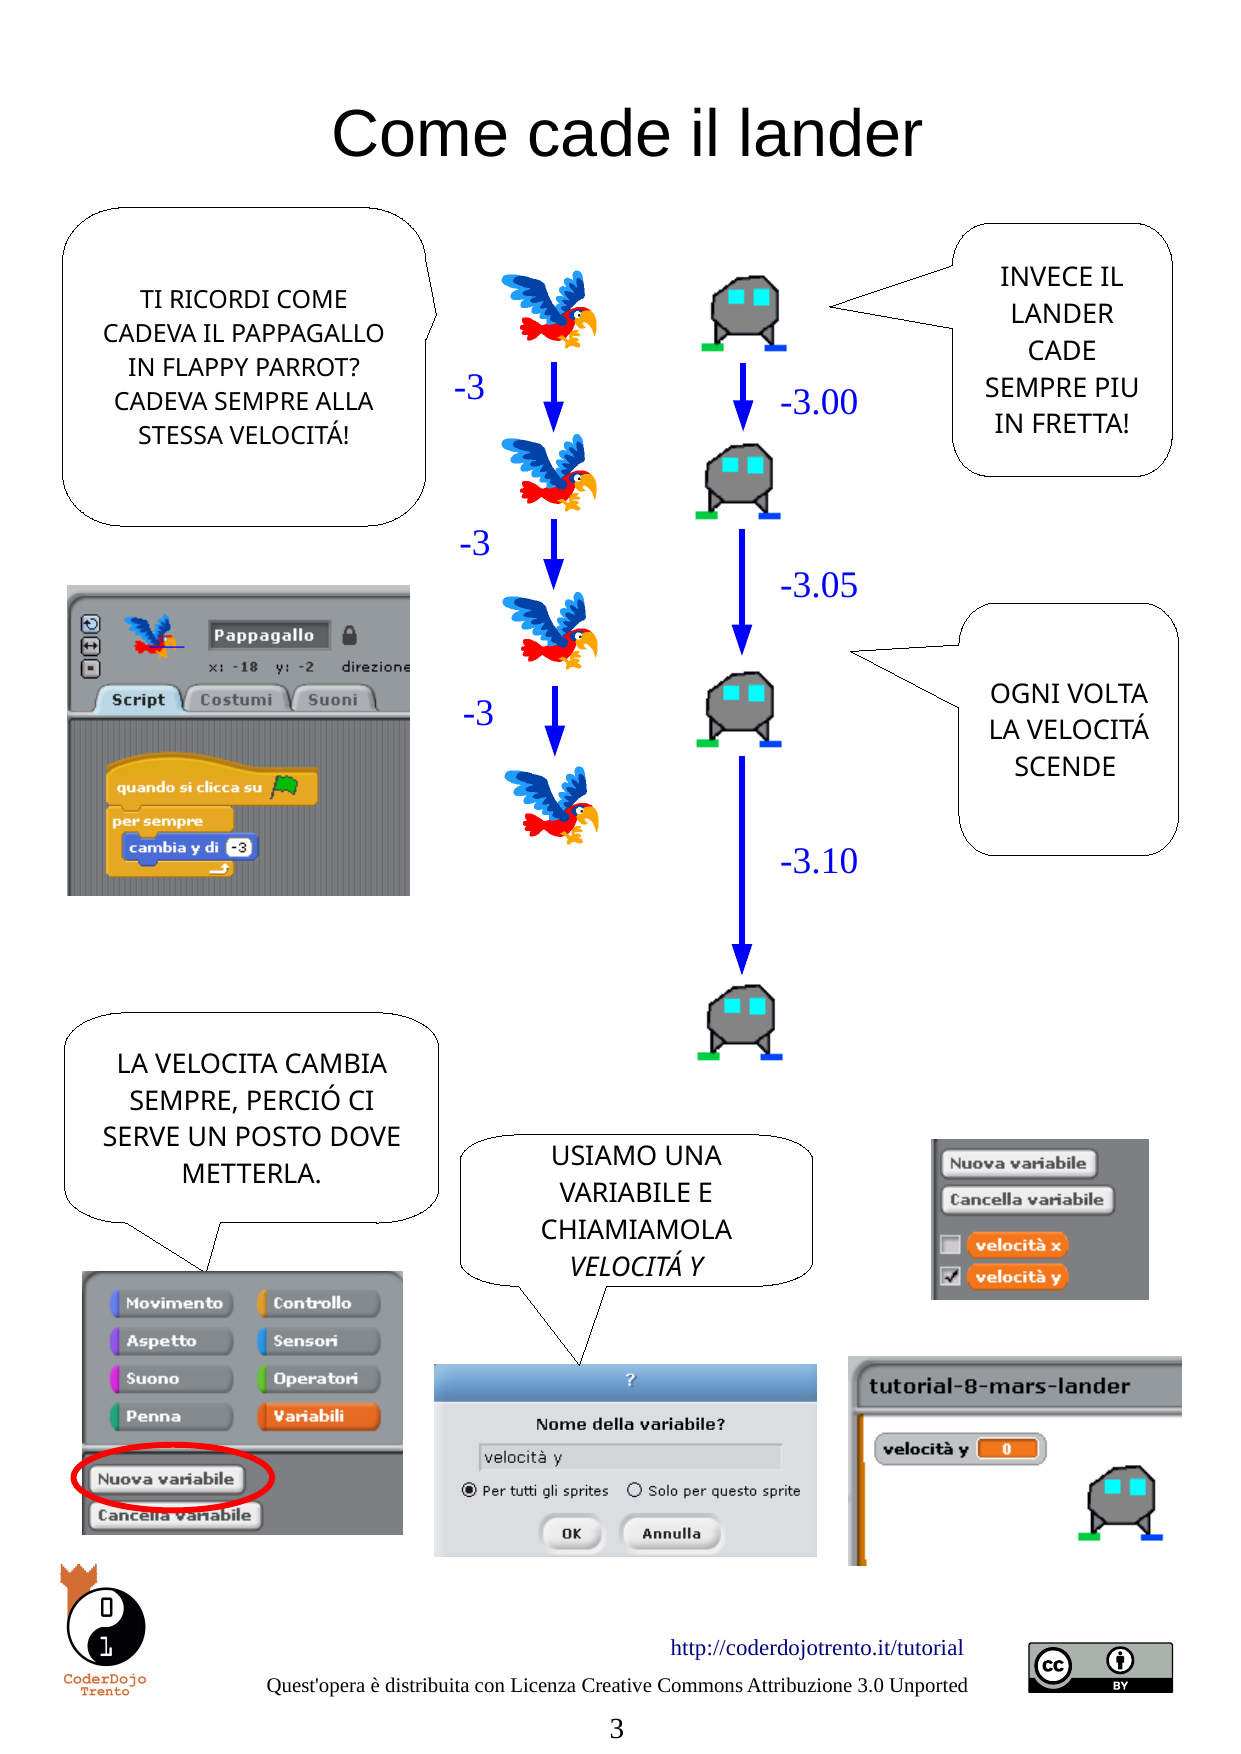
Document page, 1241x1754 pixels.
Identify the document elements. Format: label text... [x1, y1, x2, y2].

picture [848, 1356, 1182, 1566]
text_box http://coderdojotrento.it/tutorial [655, 1627, 997, 1669]
picture [497, 425, 600, 516]
picture [82, 1448, 269, 1507]
picture [498, 583, 601, 674]
text_box -3.00 [765, 373, 874, 431]
picture [683, 238, 809, 372]
picture [679, 947, 805, 1081]
picture [1028, 1642, 1174, 1693]
text_box LA VELOCITA CAMBIA SEMPRE, PERCIÓ CI SERVE UN POSTO DOVE METTERLA. [64, 1012, 439, 1271]
title Come cade il lander [60, 59, 1195, 208]
text_box -3.05 [765, 557, 874, 615]
picture [677, 406, 803, 540]
picture [67, 585, 410, 896]
picture [60, 1564, 147, 1705]
text_box -3 [448, 684, 510, 743]
text_box -3.10 [765, 832, 874, 891]
text_box TI RICORDI COME CADEVA IL PAPPAGALLO IN FLAPPY PARROT? CADEVA SEMPRE ALLA STESSA VELOCITÁ! [62, 207, 437, 527]
text_box -3 [438, 358, 500, 416]
text_box 3 [594, 1706, 640, 1753]
picture [497, 261, 600, 353]
text_box Quest'opera è distribuita con Licenza Creative Commons Attribuzione 3.0 Unported [246, 1666, 980, 1706]
picture [931, 1139, 1149, 1300]
text_box INVECE IL LANDER CADE SEMPRE PIU IN FRETTA! [829, 223, 1173, 477]
text_box OGNI VOLTA LA VELOCITÁ SCENDE [850, 603, 1179, 856]
picture [434, 1364, 817, 1557]
picture [500, 757, 602, 849]
picture [678, 634, 804, 768]
text_box USIAMO UNA VARIABILE E CHIAMIAMOLA VELOCITÁ Y [460, 1134, 813, 1366]
text_box -3 [444, 515, 506, 573]
picture [82, 1271, 403, 1535]
